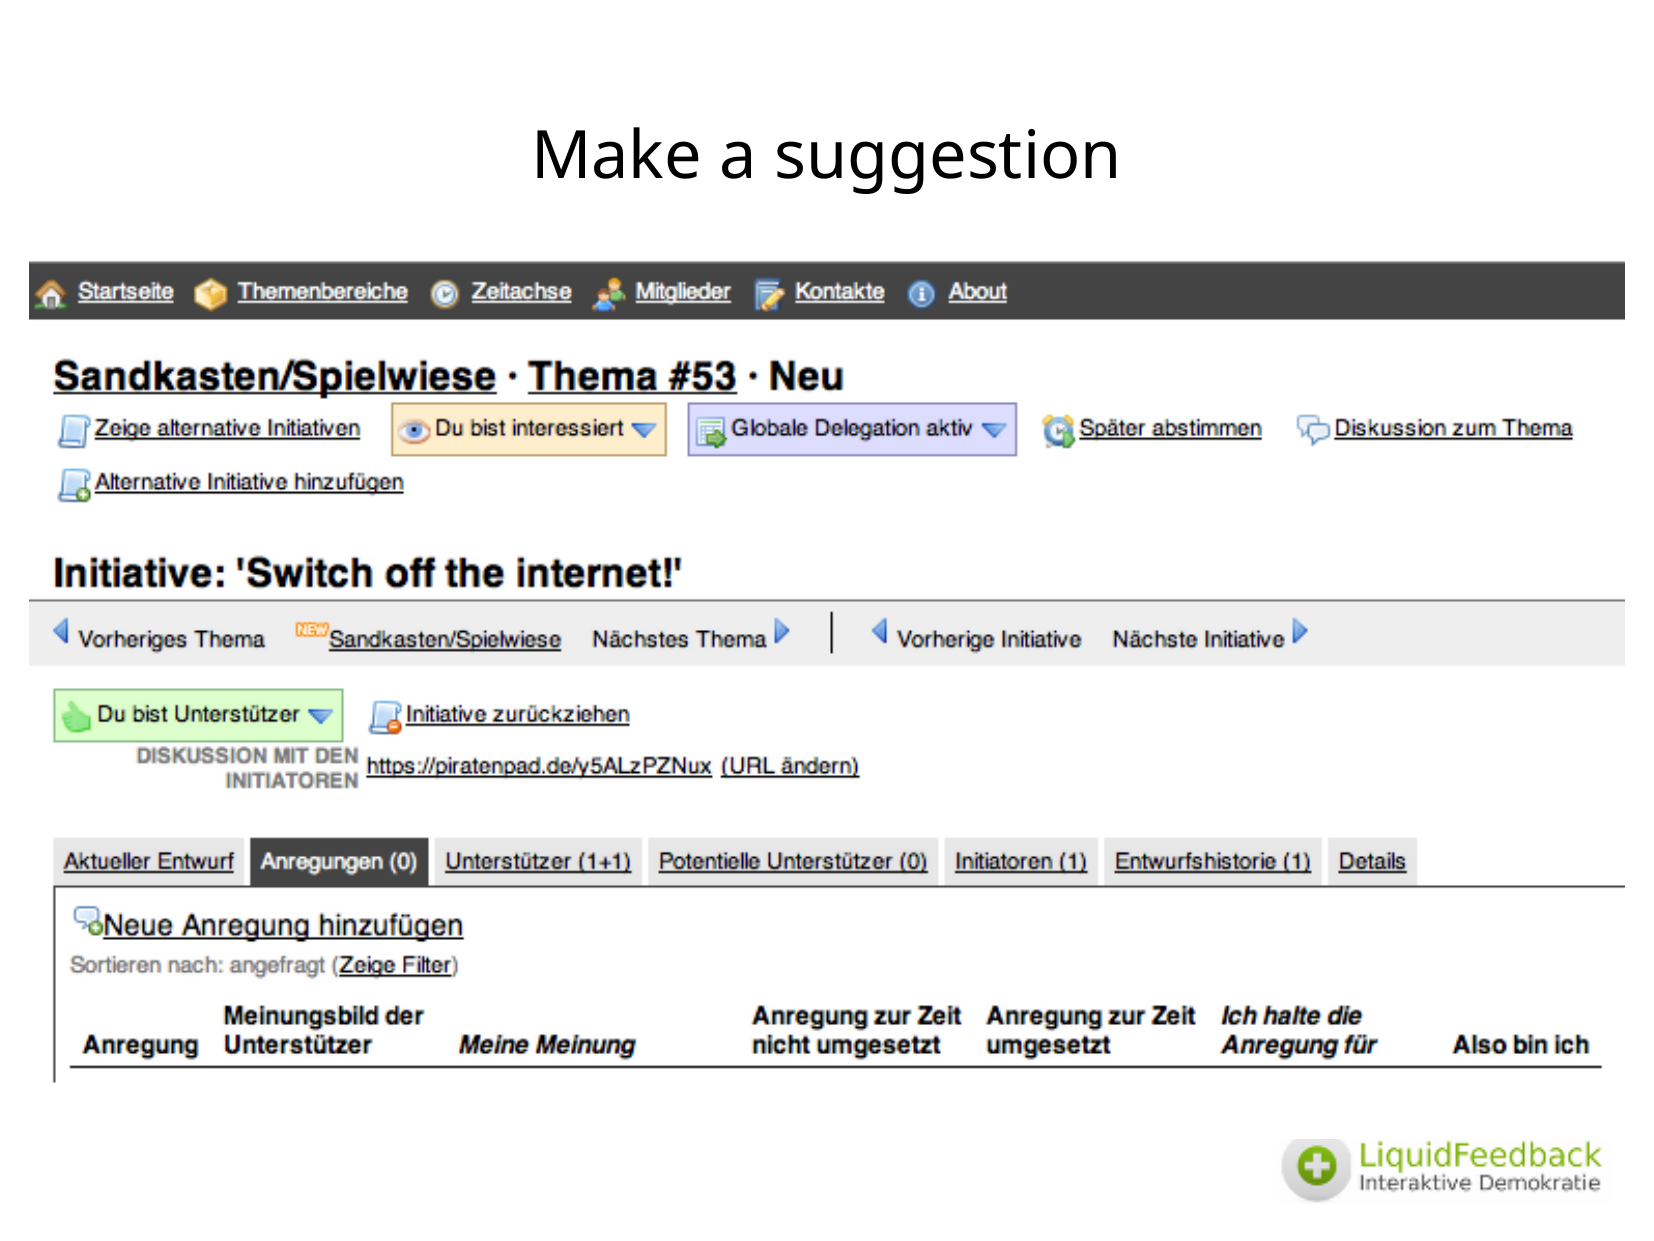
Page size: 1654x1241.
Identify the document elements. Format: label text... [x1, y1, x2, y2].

picture [29, 206, 1625, 1205]
title Make a suggestion [82, 49, 1571, 206]
